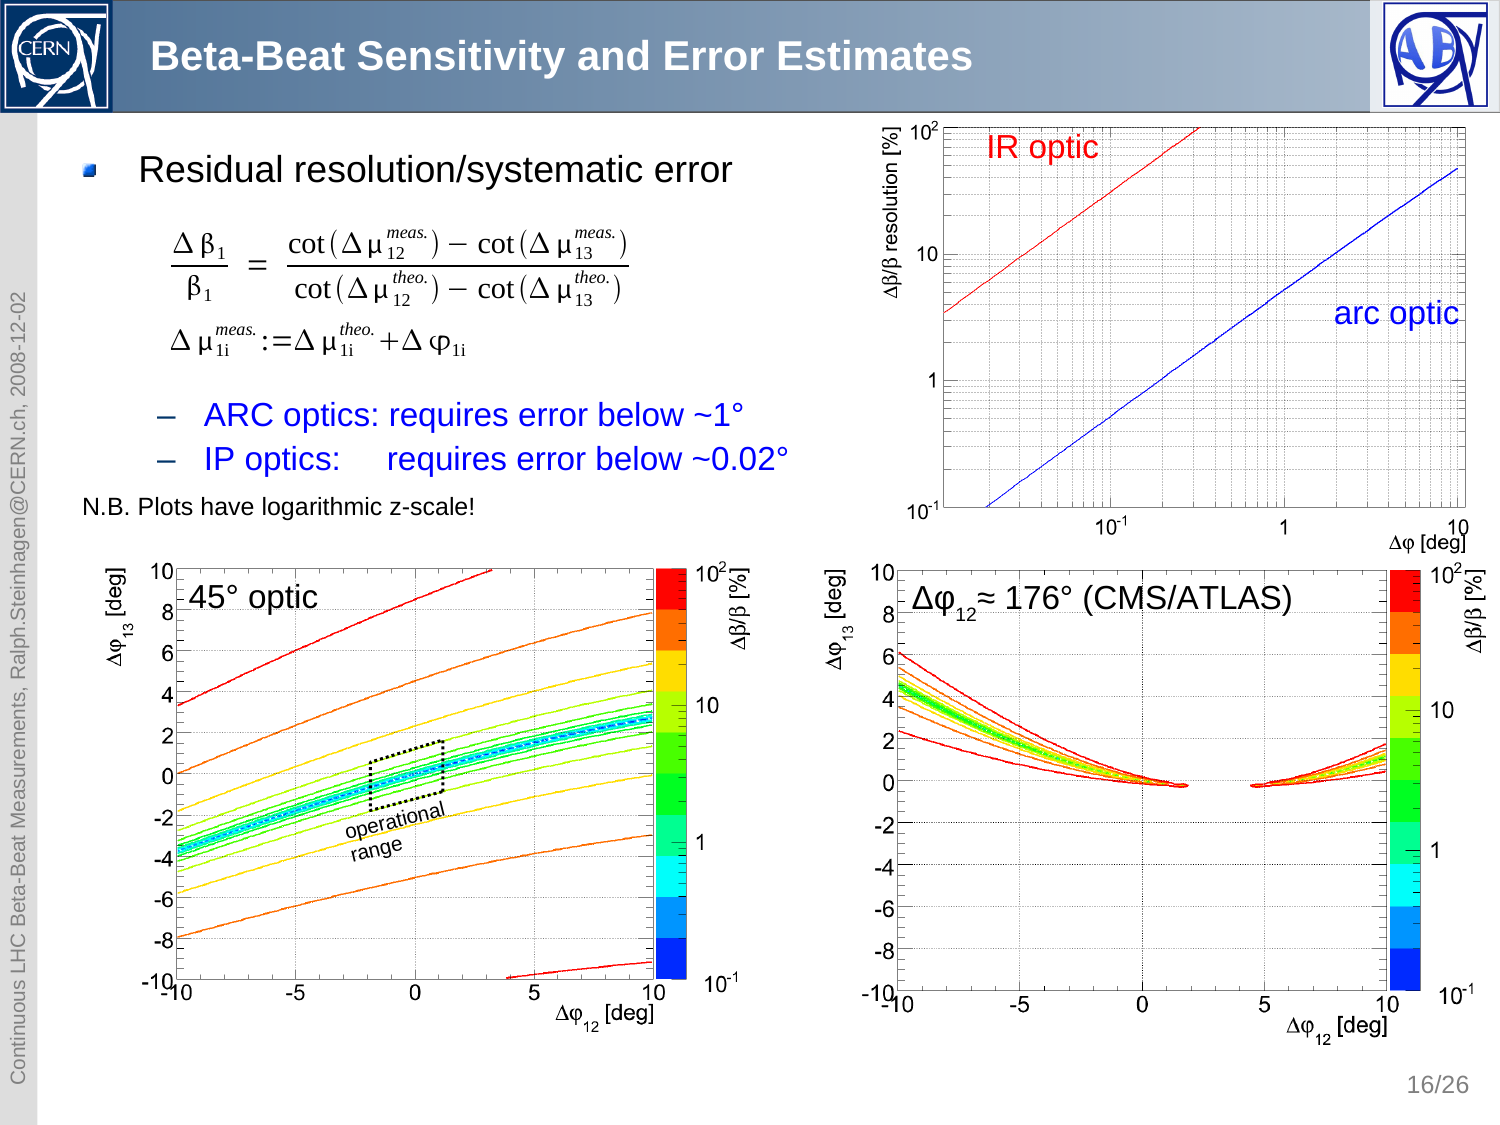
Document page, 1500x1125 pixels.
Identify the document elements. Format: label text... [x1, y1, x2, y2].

picture [98, 559, 751, 1036]
text_box 45° optic [173, 571, 334, 624]
text_box operational range [326, 773, 521, 878]
chart [162, 318, 474, 361]
picture [1382, 1, 1489, 108]
chart [162, 221, 638, 311]
text_box IR optic [971, 121, 1115, 173]
title Beta-Beat Sensitivity and Error Estimates [150, 7, 1201, 106]
picture [817, 118, 1487, 1049]
picture [0, 0, 113, 113]
text_box Δφ12≈ 176° (CMS/ATLAS) [896, 572, 1308, 633]
text_box arc optic [1318, 287, 1475, 340]
list Residual resolution/systematic error ARC optics: requires error below ~1° IP optics: requires error below ~0.02° N.B. Plots have logarithmic z-scale! [82, 147, 871, 1025]
